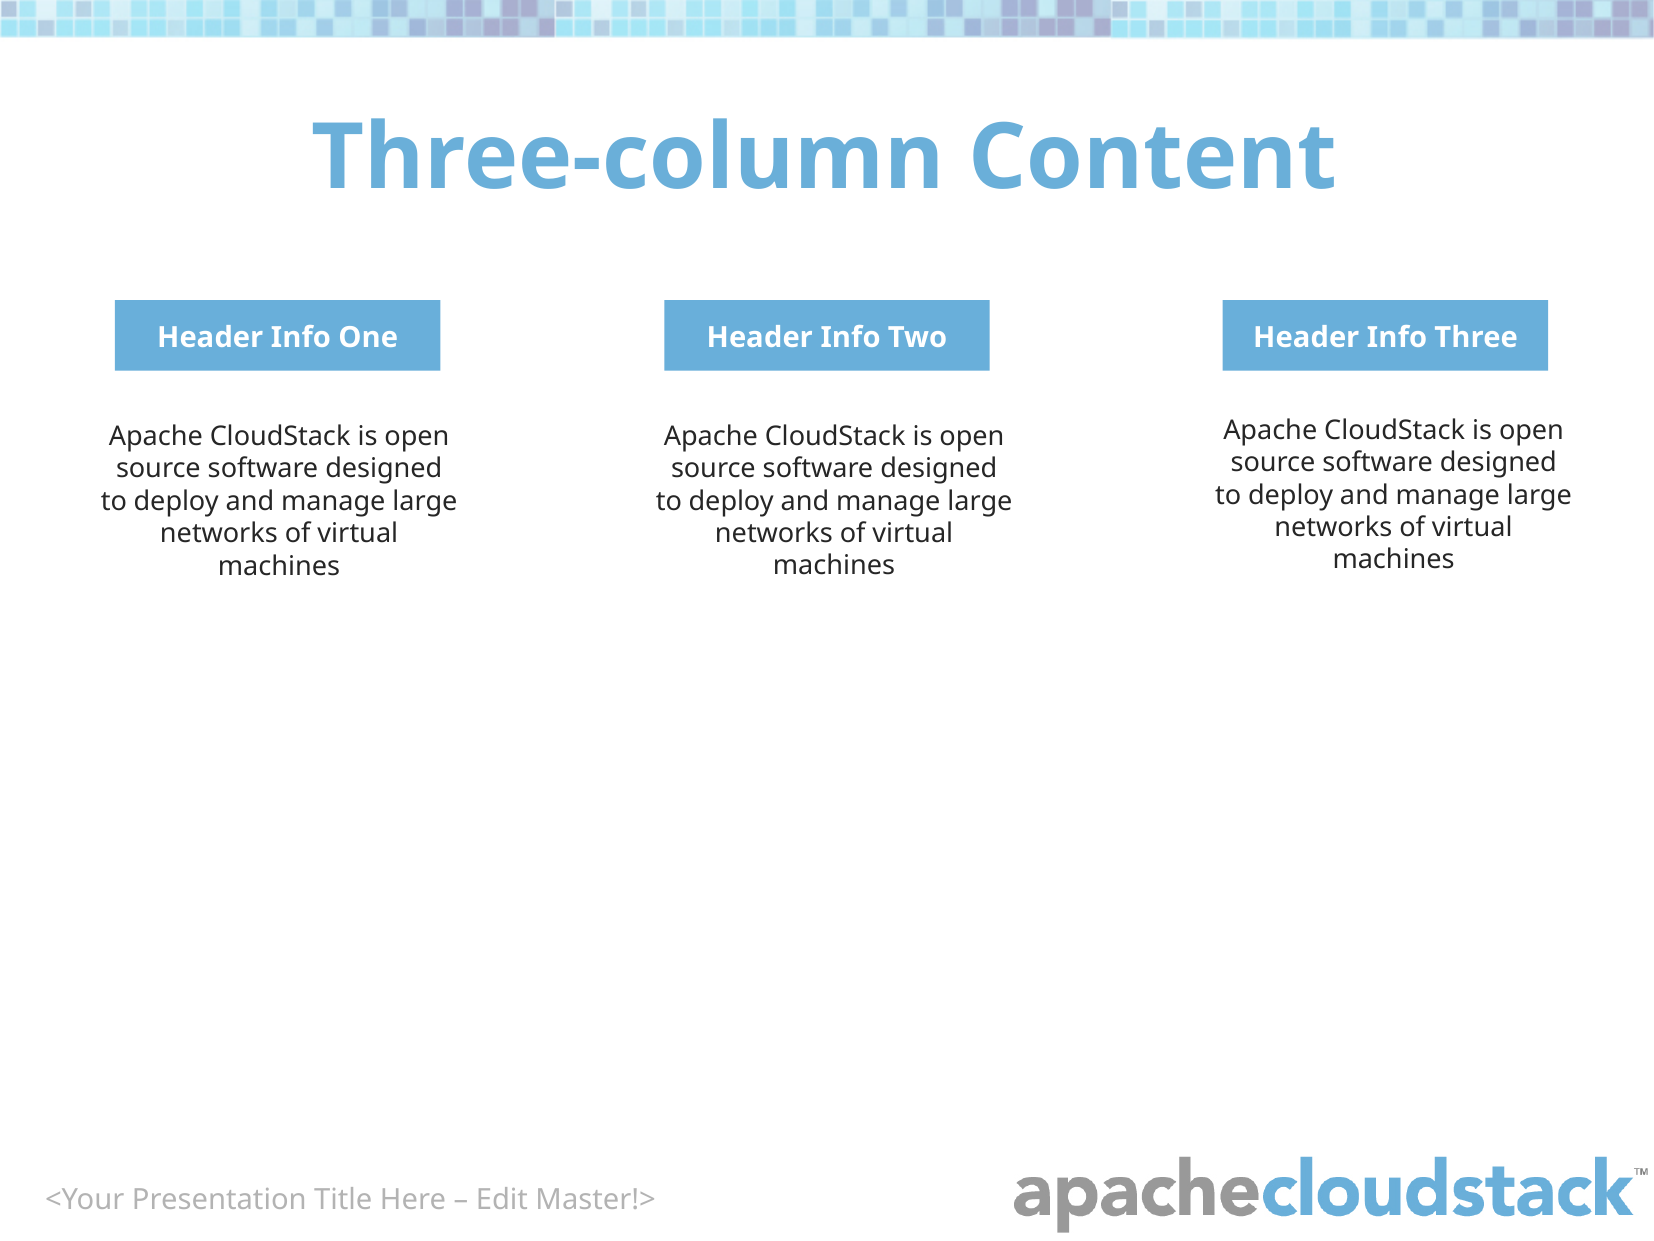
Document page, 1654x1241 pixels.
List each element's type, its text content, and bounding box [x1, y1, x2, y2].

text_box Header Info One [114, 300, 441, 371]
title Three-column Content [45, 49, 1606, 257]
text_box Header Info Two [664, 300, 990, 371]
text_box Apache CloudStack is open source software designed to deploy and manage large networks of virtual machines [85, 411, 473, 907]
text_box Header Info Three [1222, 300, 1549, 371]
text_box Apache CloudStack is open source software designed to deploy and manage large networks of virtual machines [1199, 405, 1588, 901]
text_box Apache CloudStack is open source software designed to deploy and manage large networks of virtual machines [640, 410, 1028, 907]
picture [1014, 1156, 1648, 1233]
